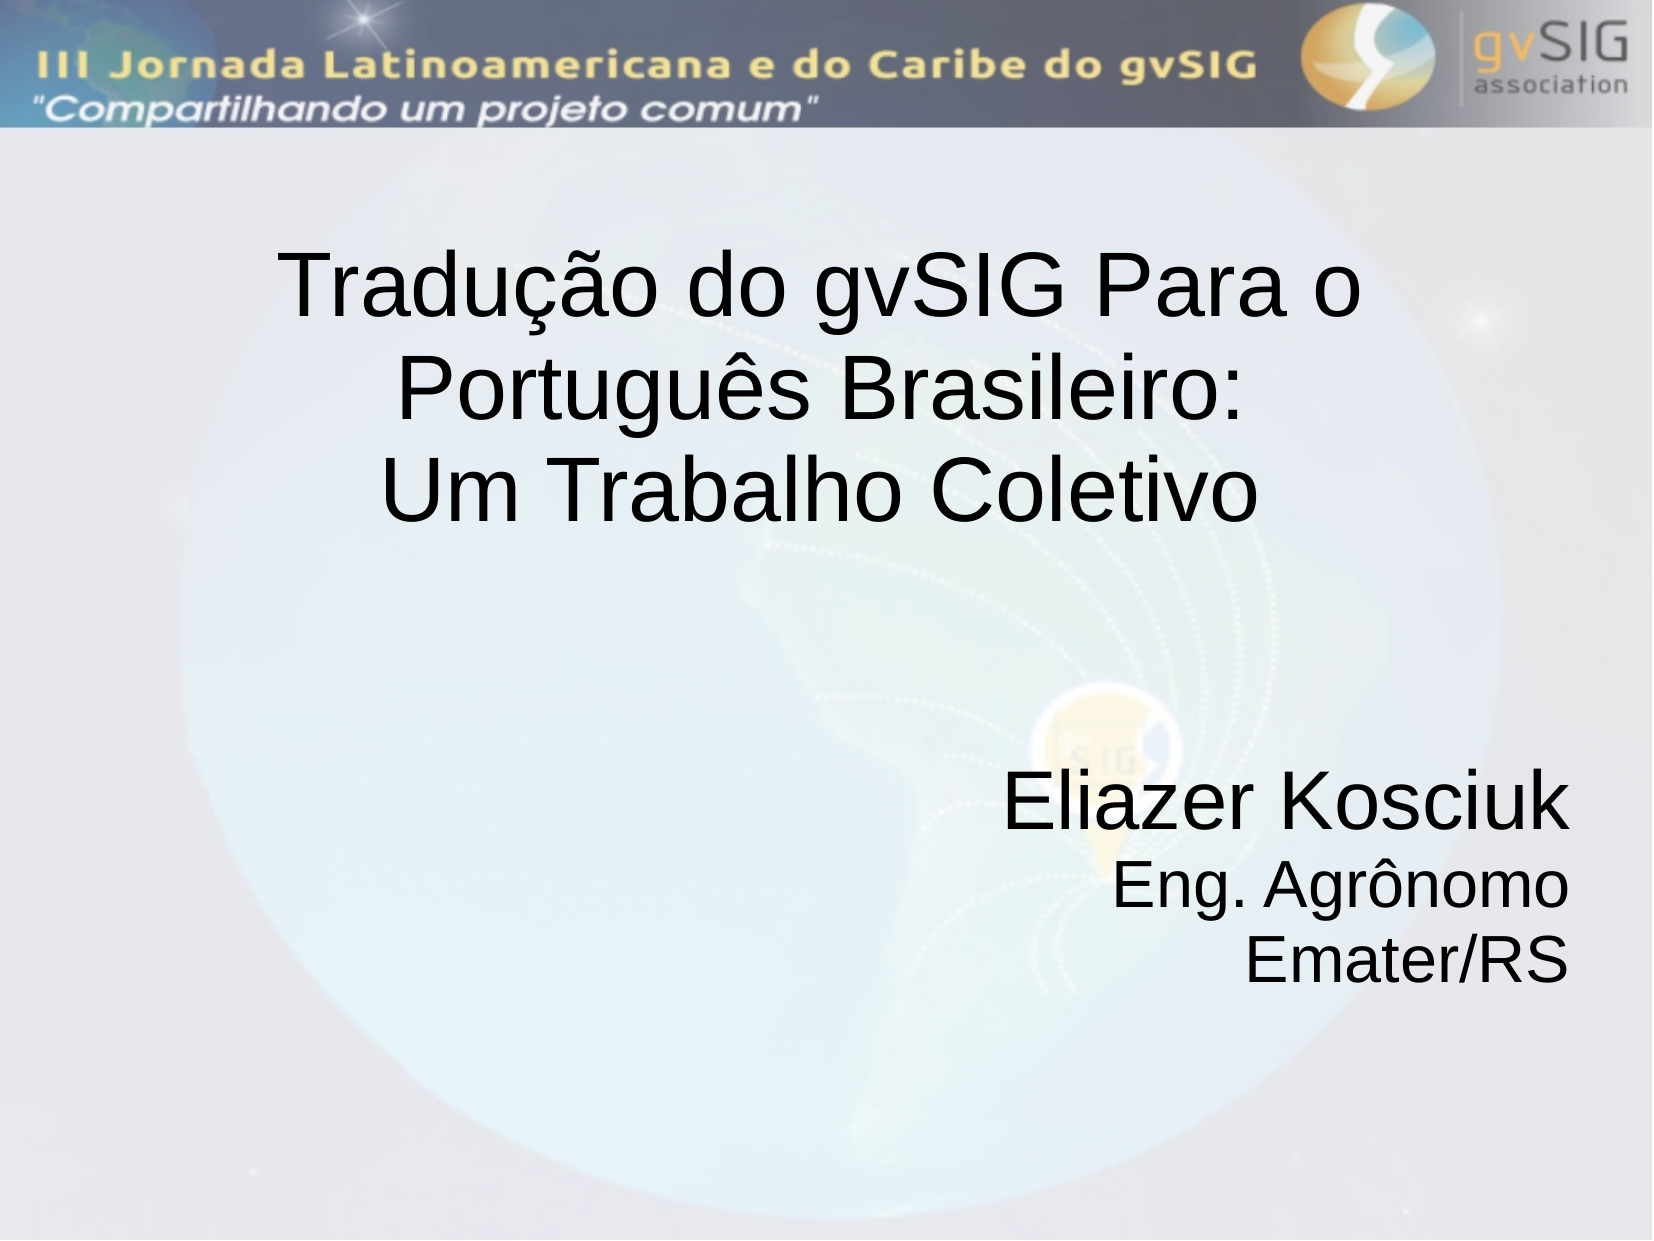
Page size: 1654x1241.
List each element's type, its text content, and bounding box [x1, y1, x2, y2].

title Tradução do gvSIG Para o Português Brasileiro: Um Trabalho Coletivo [76, 154, 1565, 621]
subtitle Eliazer Kosciuk Eng. Agrônomo Emater/RS [82, 649, 1571, 1102]
picture [0, 0, 1653, 1240]
